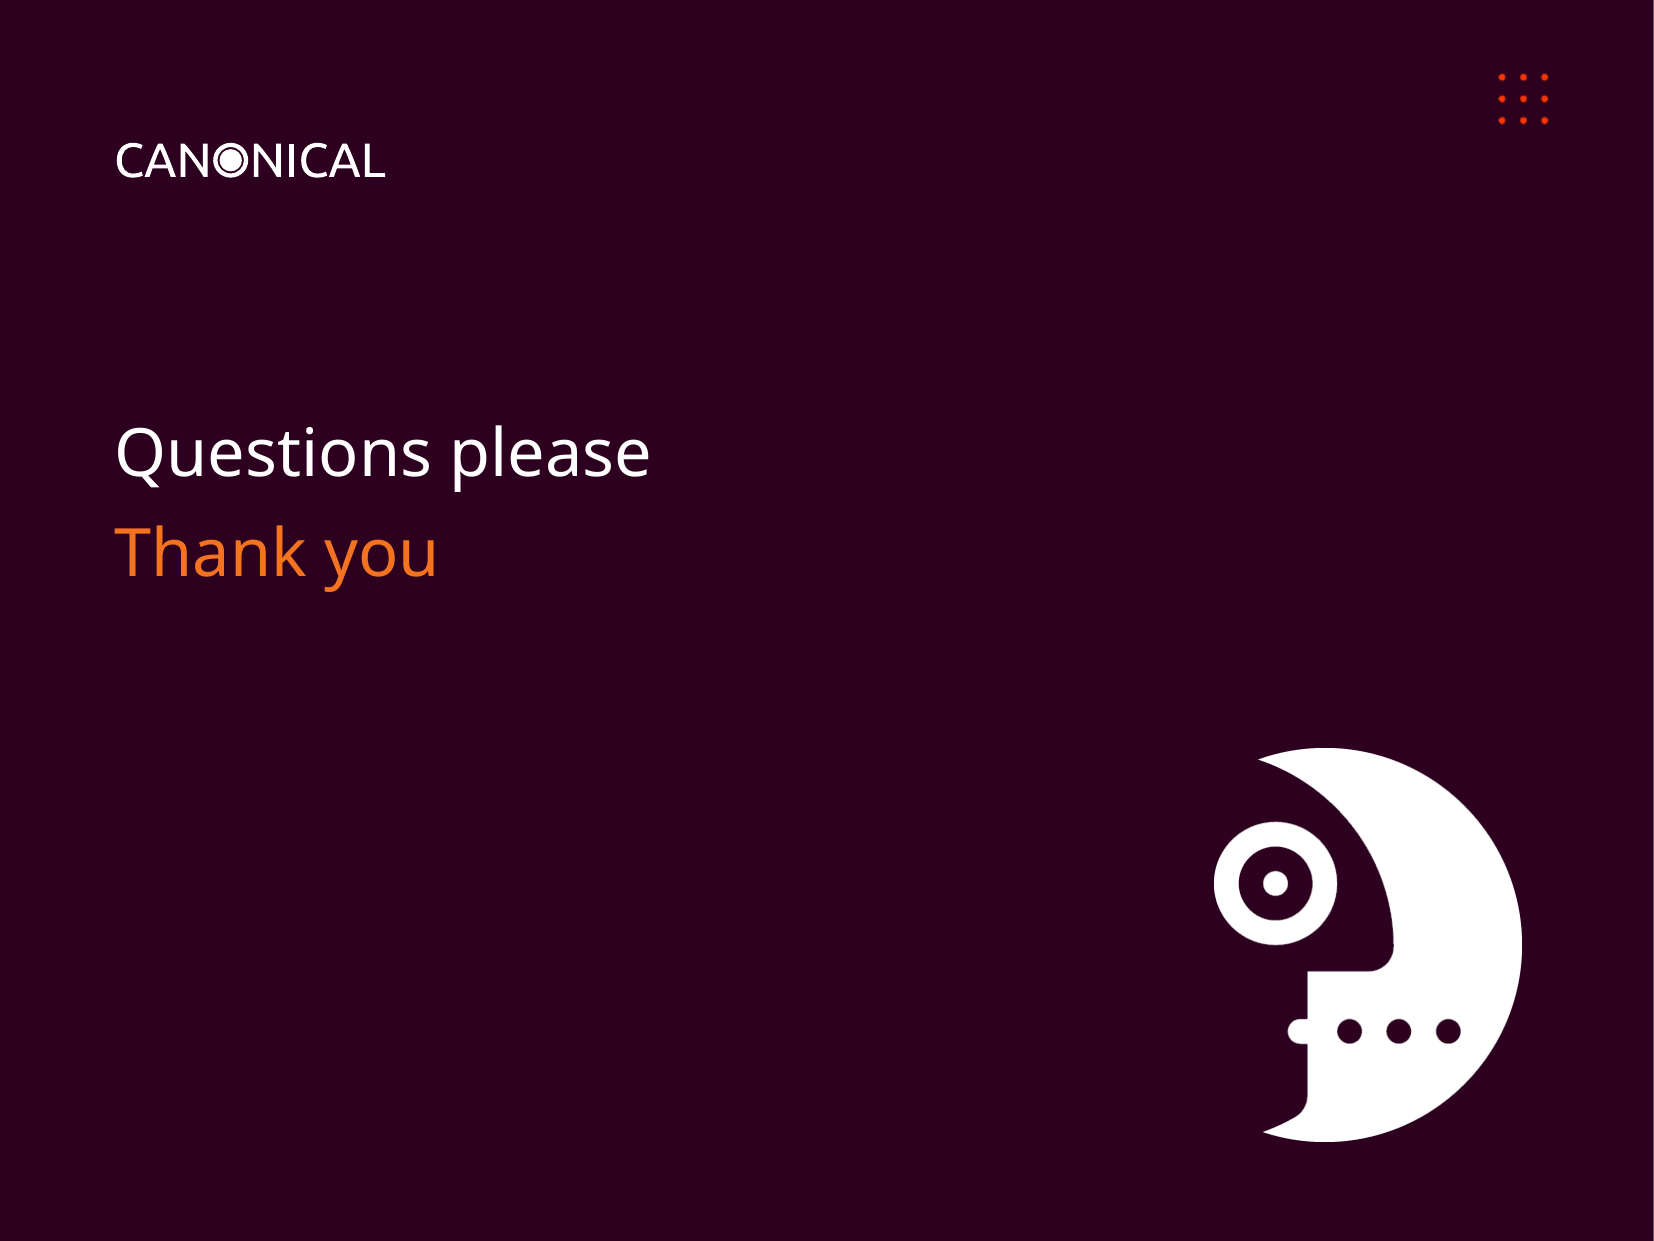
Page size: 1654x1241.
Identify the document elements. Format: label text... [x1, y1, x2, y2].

title Questions please Thank you [114, 417, 863, 575]
picture [0, 0, 1654, 1241]
